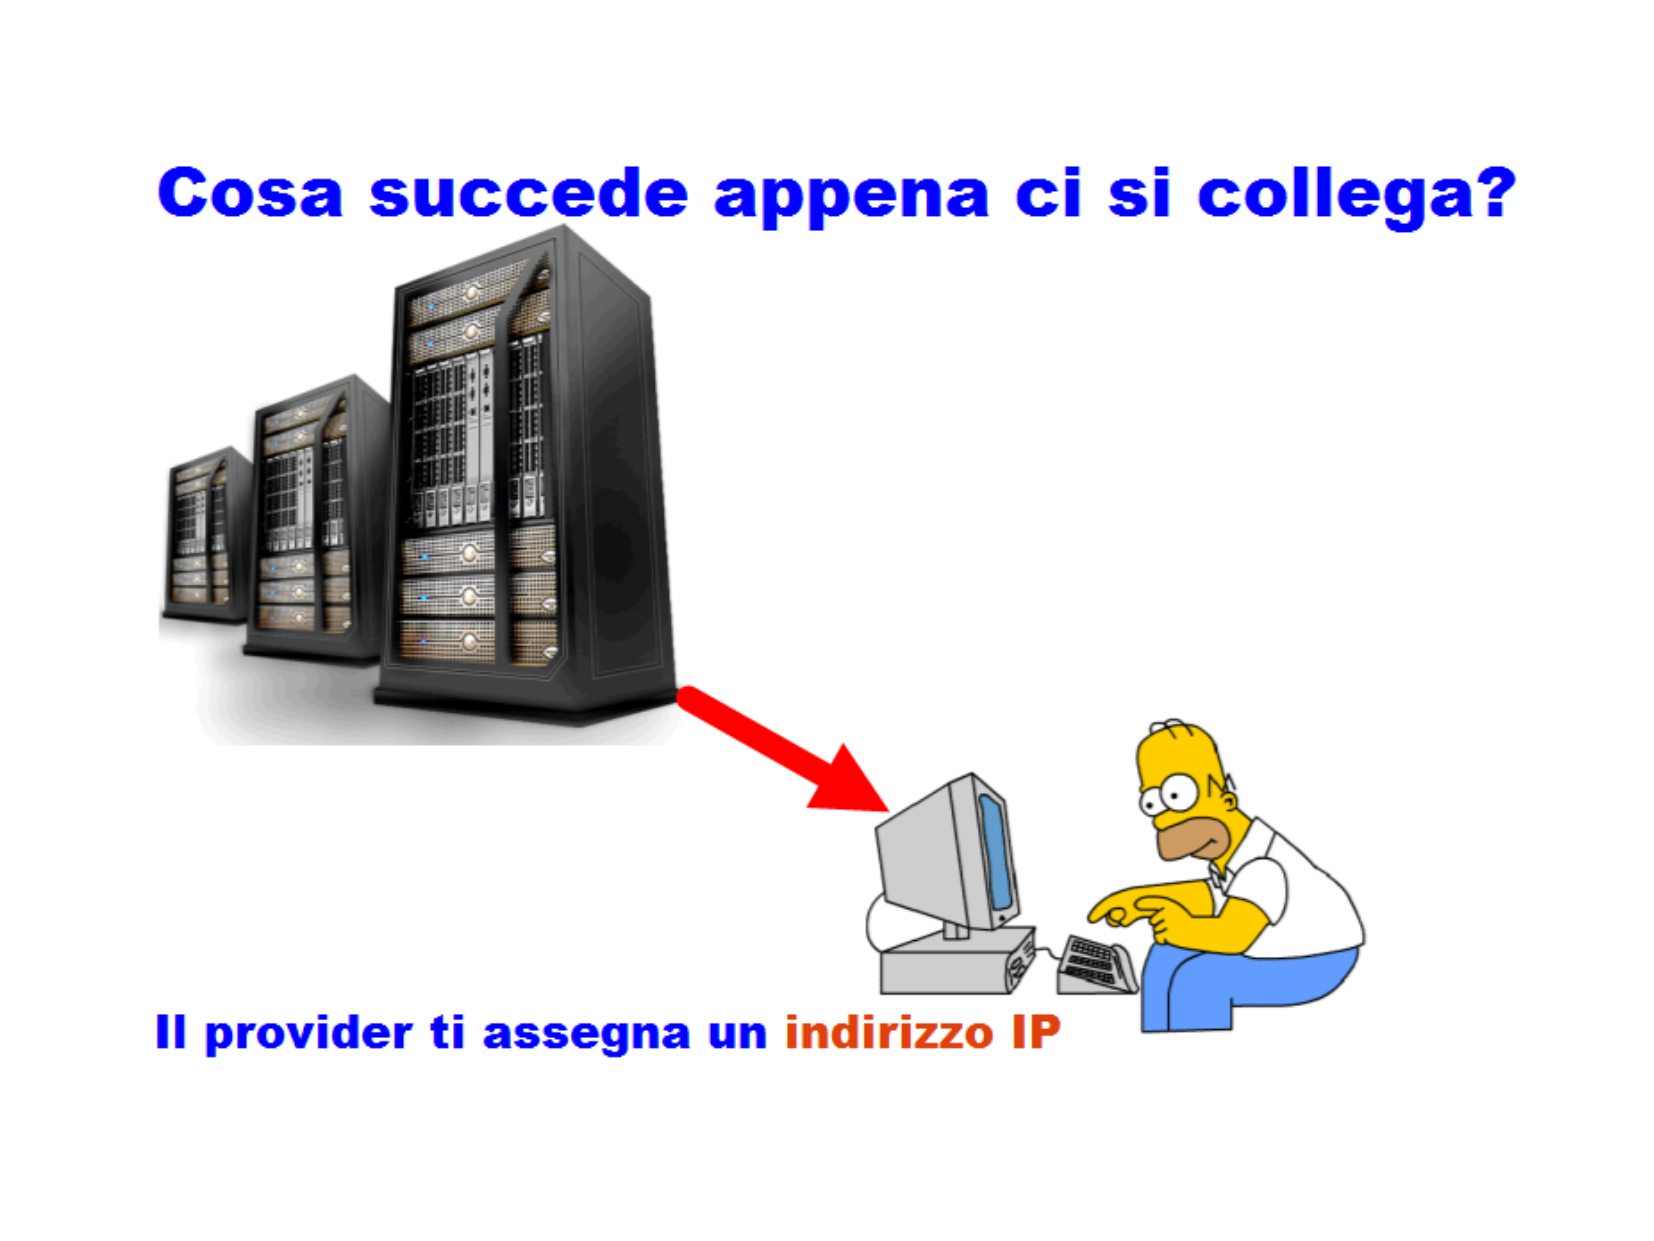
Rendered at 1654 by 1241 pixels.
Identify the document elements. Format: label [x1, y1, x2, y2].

picture [88, 76, 1625, 1111]
